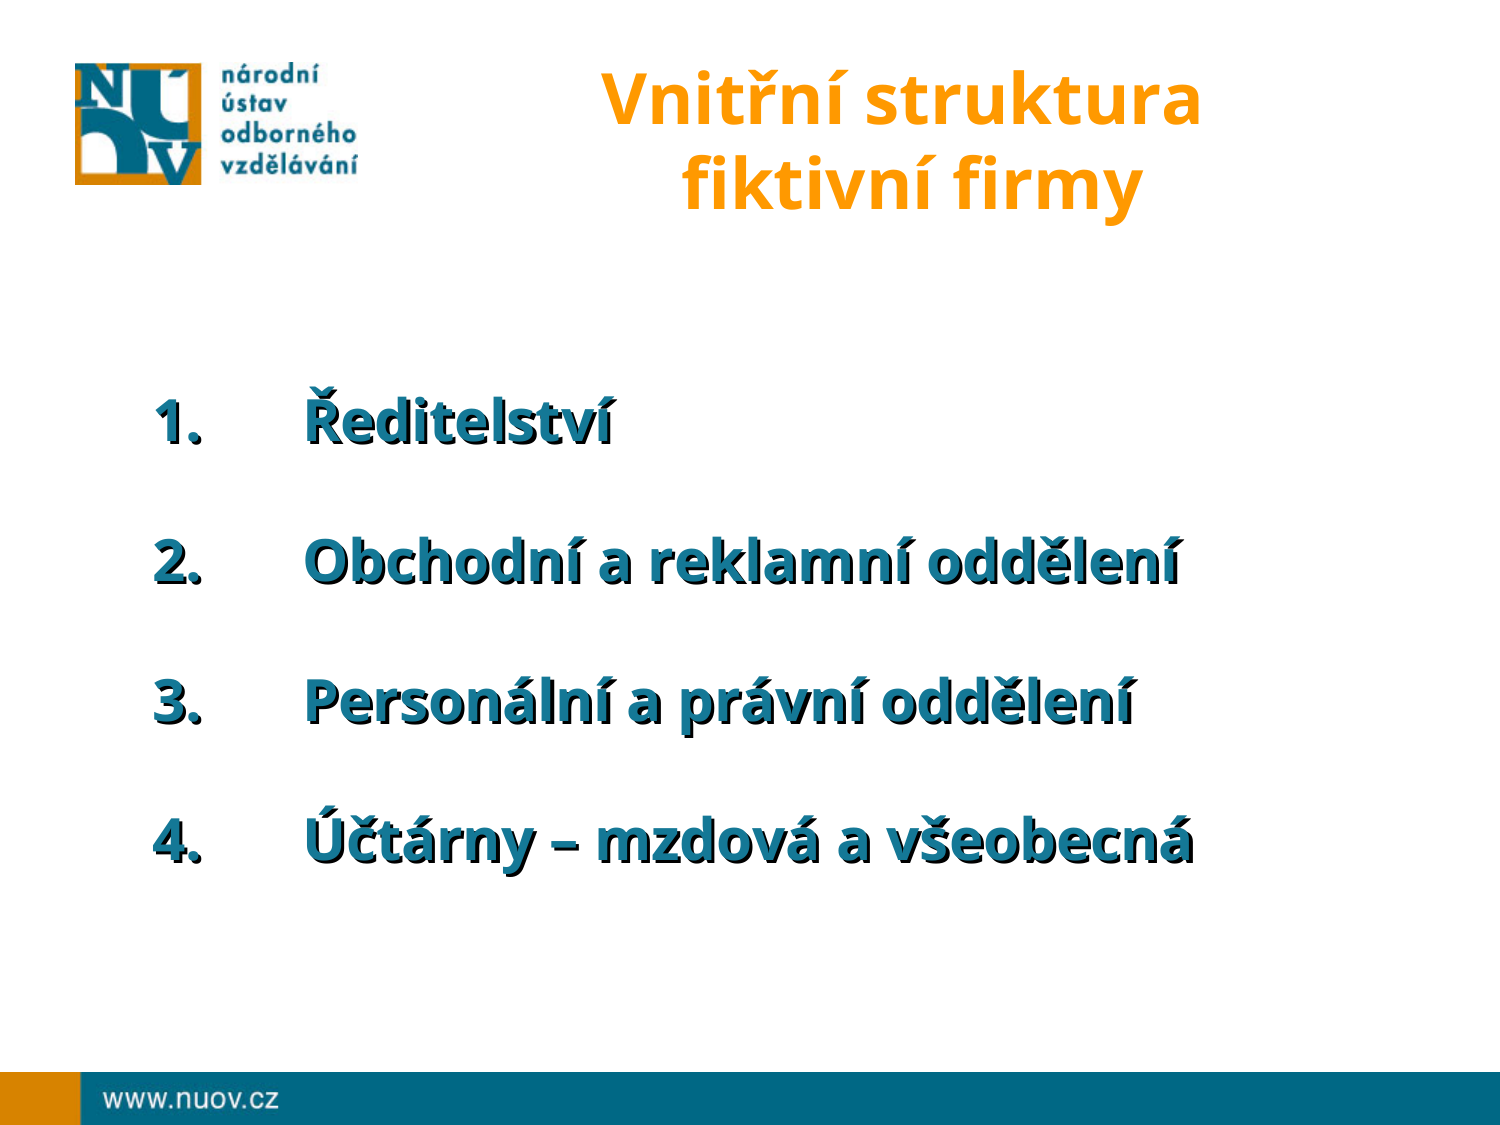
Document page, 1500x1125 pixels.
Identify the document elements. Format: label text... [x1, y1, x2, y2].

text_box [0, 1072, 1500, 1125]
text_box [75, 62, 358, 185]
title Vnitřní struktura fiktivní firmy [399, 45, 1425, 233]
text_box 1. Ředitelství 2. Obchodní a reklamní oddělení 3. Personální a právní oddělení 4. Účtárny – mzdová a všeobecná [137, 375, 1375, 881]
